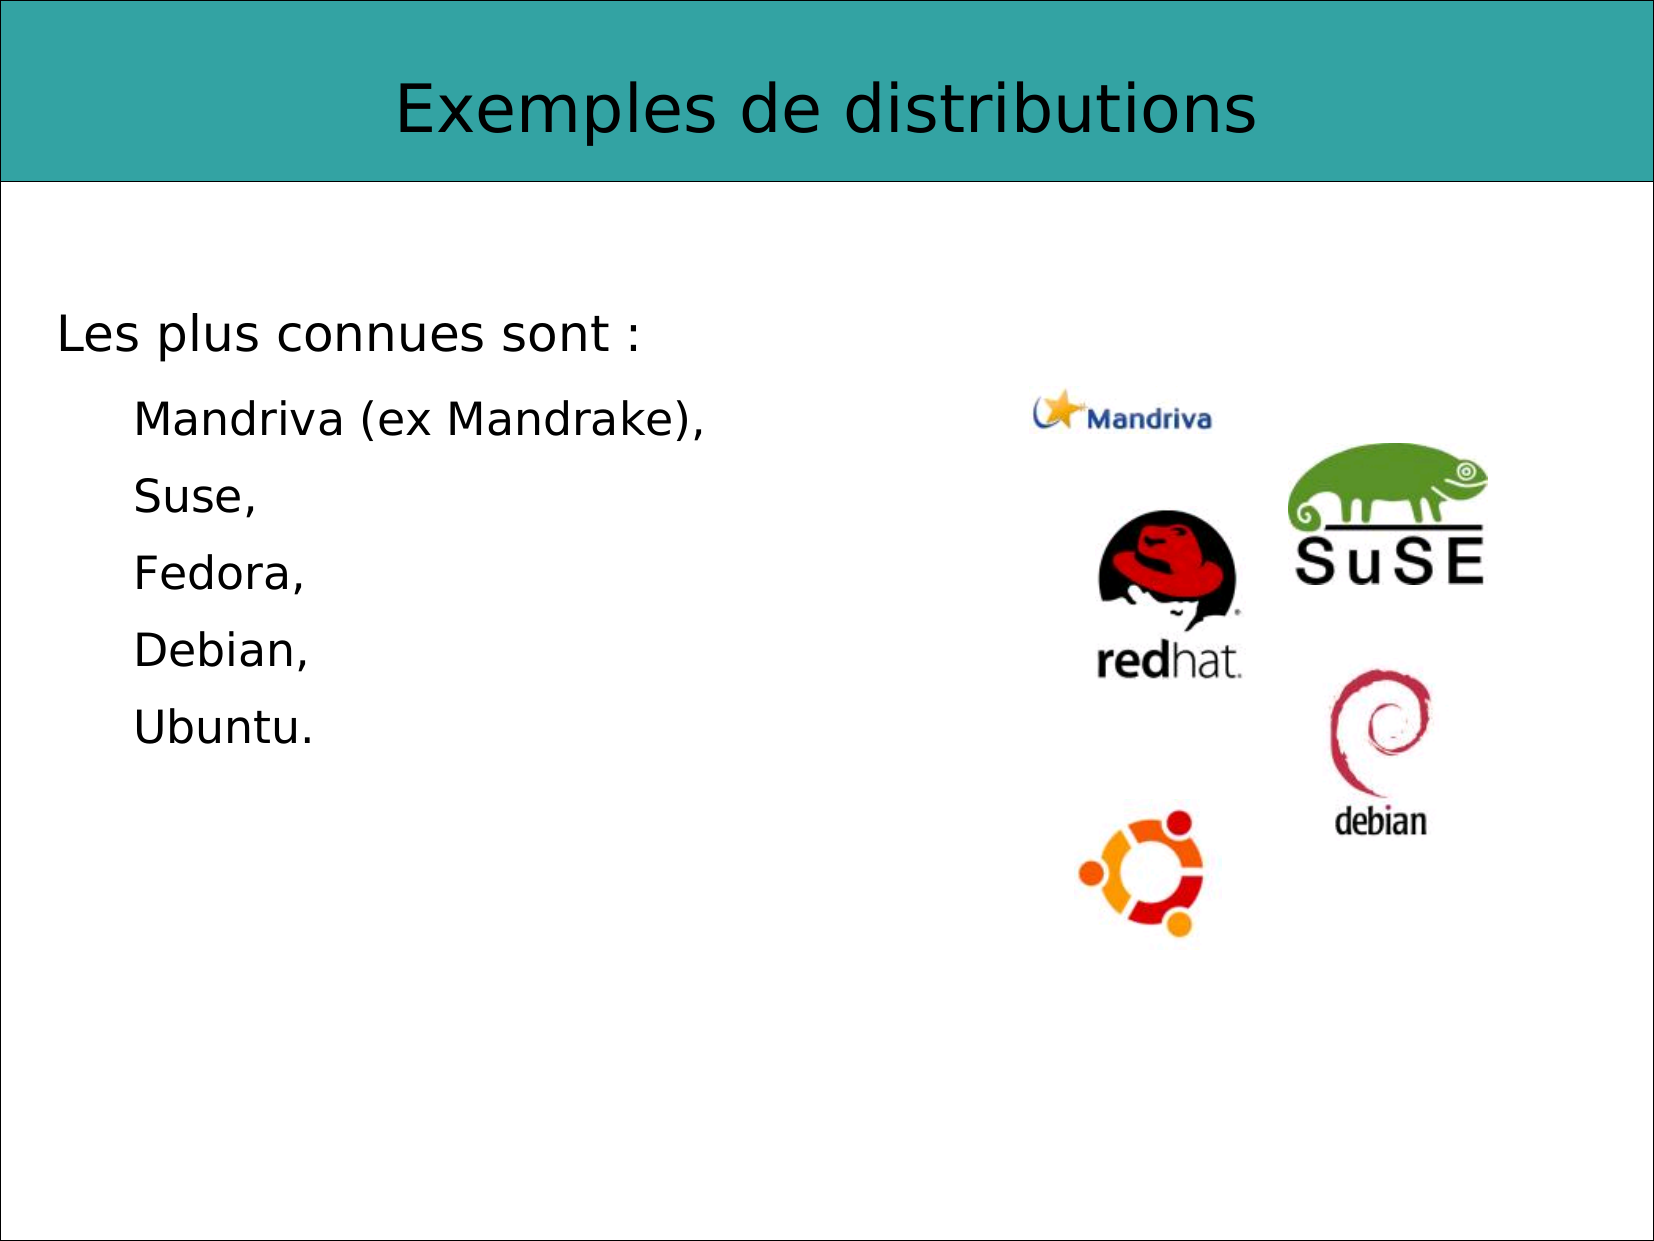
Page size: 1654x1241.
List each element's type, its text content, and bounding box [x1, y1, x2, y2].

picture [1074, 799, 1222, 950]
title Exemples de distributions [82, 49, 1571, 170]
picture [1288, 443, 1488, 585]
picture [1298, 658, 1469, 841]
picture [1029, 386, 1217, 434]
list Les plus connues sont : Mandriva (ex Mandrake), Suse, Fedora, Debian, Ubuntu. [38, 305, 1527, 1124]
picture [1095, 506, 1246, 681]
